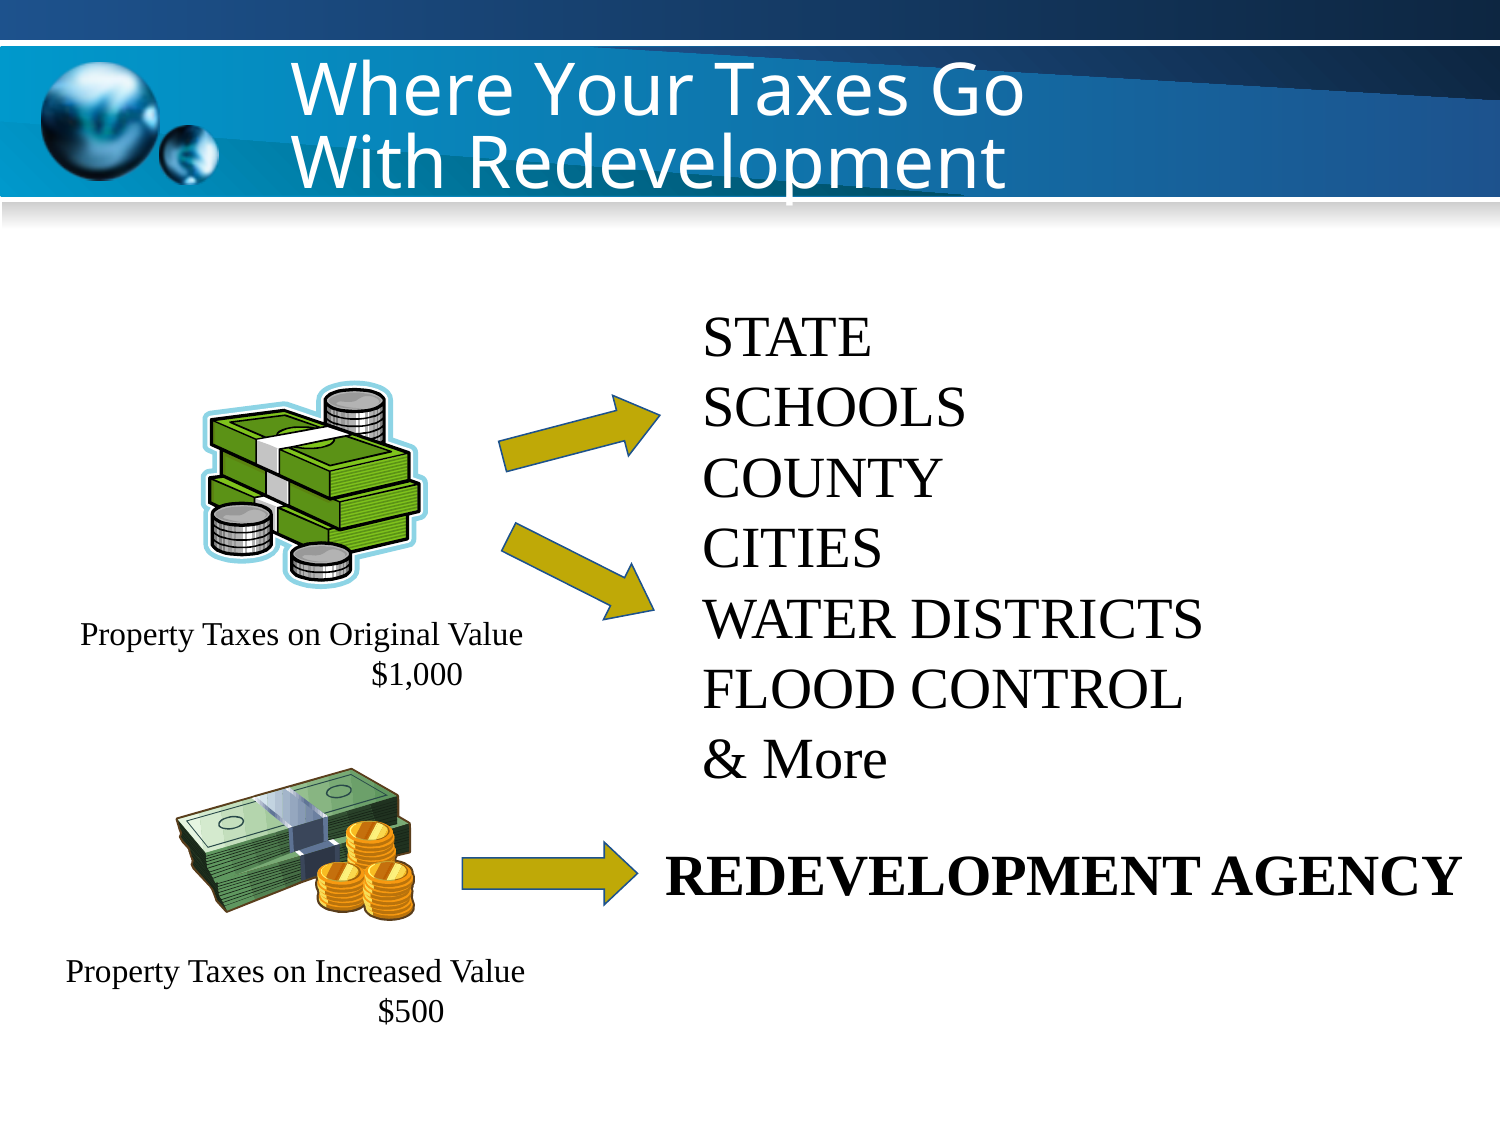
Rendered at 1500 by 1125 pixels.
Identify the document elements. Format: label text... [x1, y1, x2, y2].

text_box STATE SCHOOLS COUNTY CITIES WATER DISTRICTS FLOOD CONTROL & More [687, 321, 1463, 796]
text_box Property Taxes on Increased Value $500 [50, 942, 576, 1038]
text_box [501, 522, 654, 620]
text_box [462, 842, 638, 905]
picture [174, 767, 416, 922]
title Where Your Taxes Go With Redevelopment [275, 50, 1438, 193]
text_box Property Taxes on Original Value $1,000 [62, 604, 550, 700]
picture [200, 379, 429, 590]
text_box REDEVELOPMENT AGENCY [650, 829, 1500, 915]
text_box [498, 395, 660, 472]
